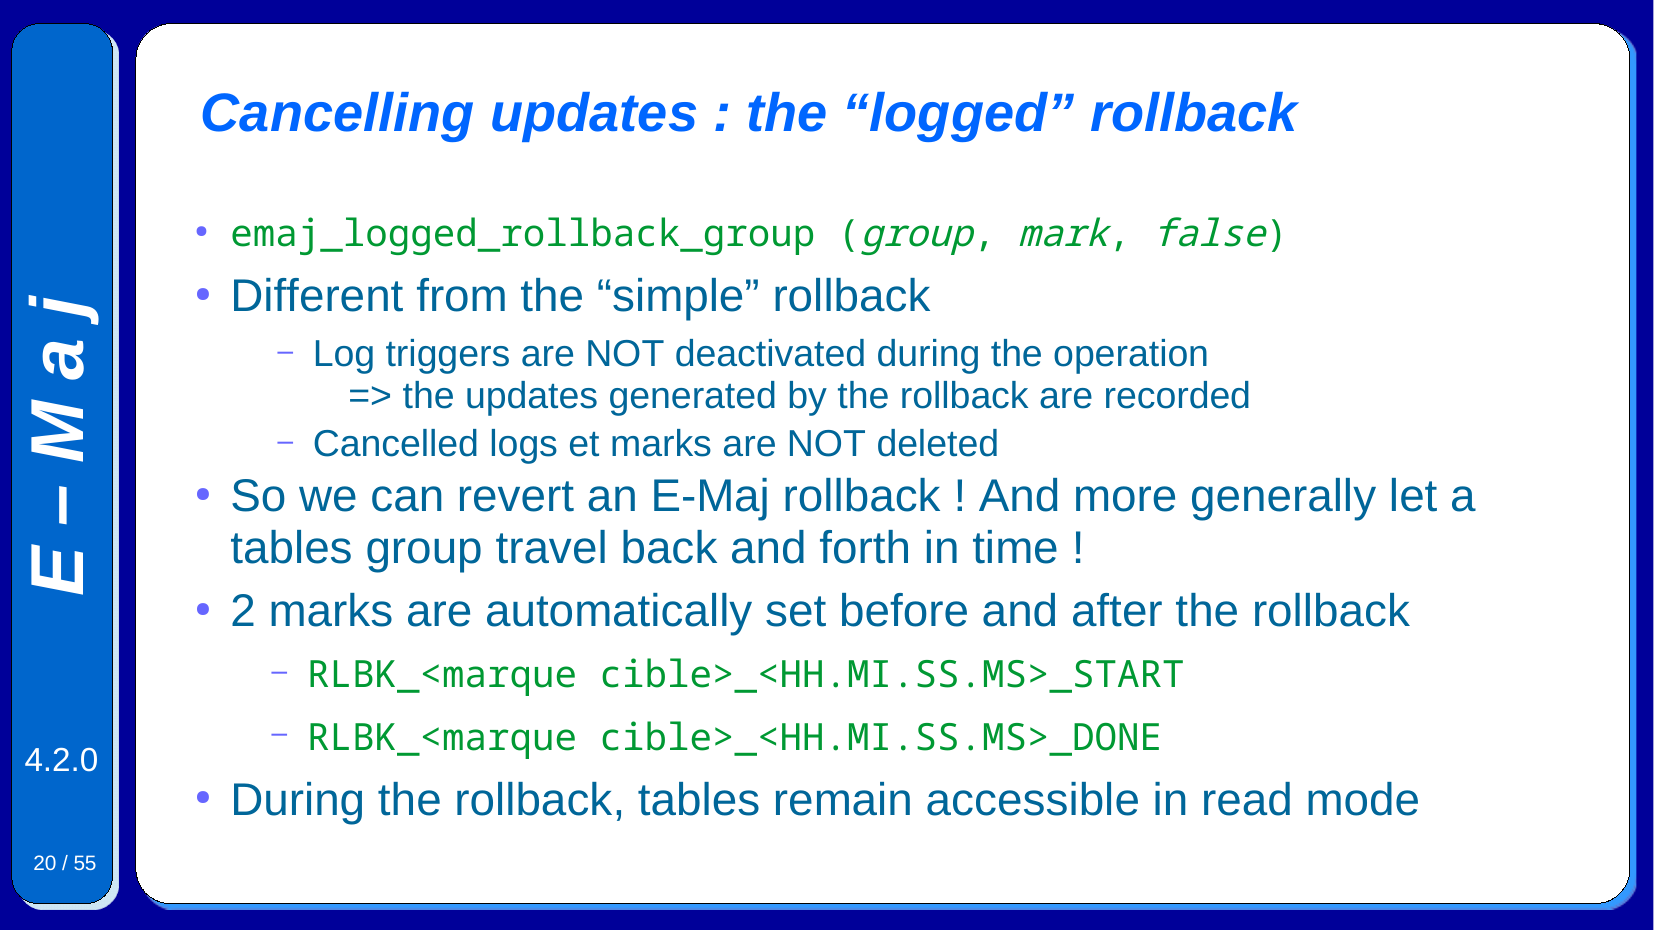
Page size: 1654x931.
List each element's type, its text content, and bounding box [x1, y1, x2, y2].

list emaj_logged_rollback_group (group, mark, false) Different from the “simple” rollback Log triggers are NOT deactivated during the operation => the updates generated by the rollback are recorded Cancelled logs et marks are NOT deleted So we can revert an E-Maj rollback ! And more generally let a tables group travel back and forth in time ! 2 marks are automatically set before and after the rollback RLBK_<marque cible>_<HH.MI.SS.MS>_START RLBK_<marque cible>_<HH.MI.SS.MS>_DONE During the rollback, tables remain accessible in read mode [177, 206, 1587, 827]
title Cancelling updates : the “logged” rollback [200, 34, 1575, 191]
